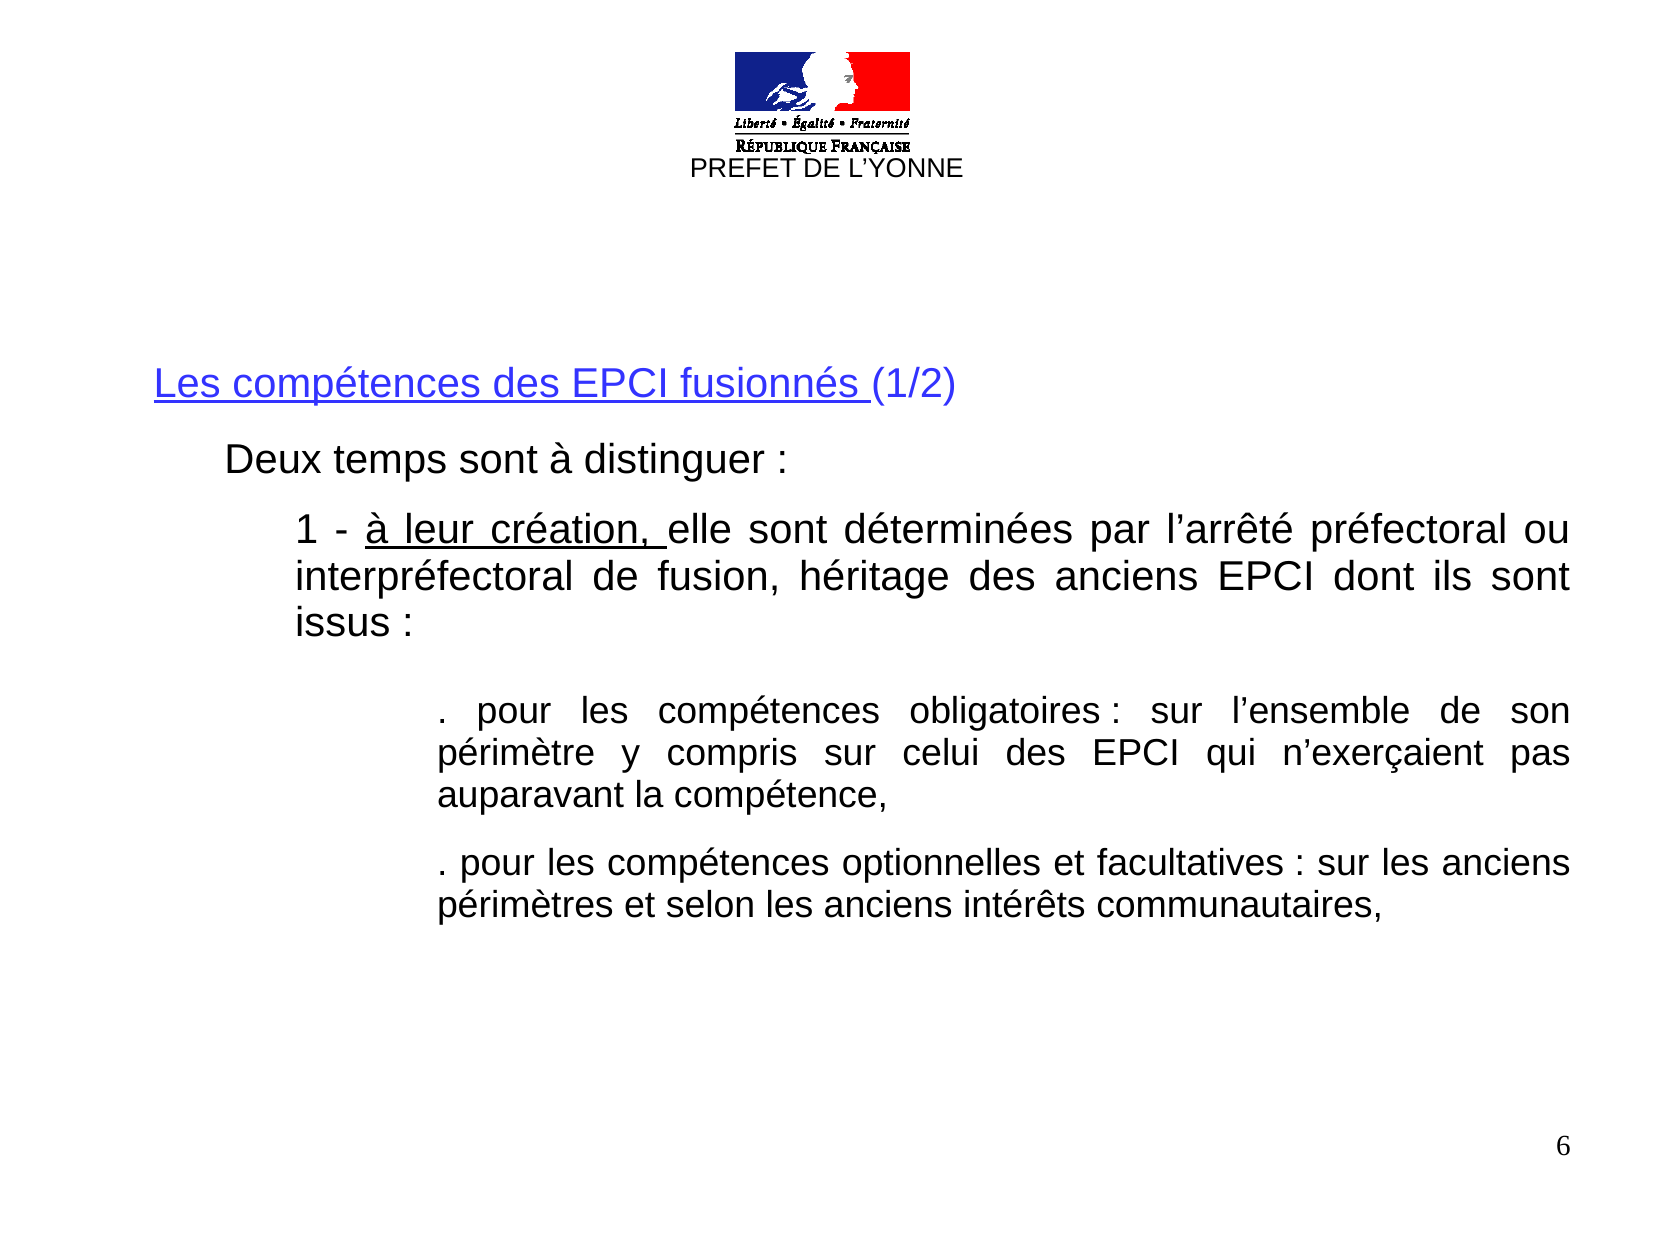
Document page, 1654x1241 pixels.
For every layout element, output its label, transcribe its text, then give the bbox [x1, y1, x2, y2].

title PREFET DE L’YONNE [82, 49, 1571, 212]
list Les compétences des EPCI fusionnés (1/2) Deux temps sont à distinguer : 1 - à leur création, elle sont déterminées par l’arrêté préfectoral ou interpréfectoral de fusion, héritage des anciens EPCI dont ils sont issus : . pour les compétences obligatoires : sur l’ensemble de son périmètre y compris sur celui des EPCI qui n’exerçaient pas auparavant la compétence, . pour les compétences optionnelles et facultatives : sur les anciens périmètres et selon les anciens intérêts communautaires, [82, 212, 1571, 1170]
chart [733, 49, 910, 154]
